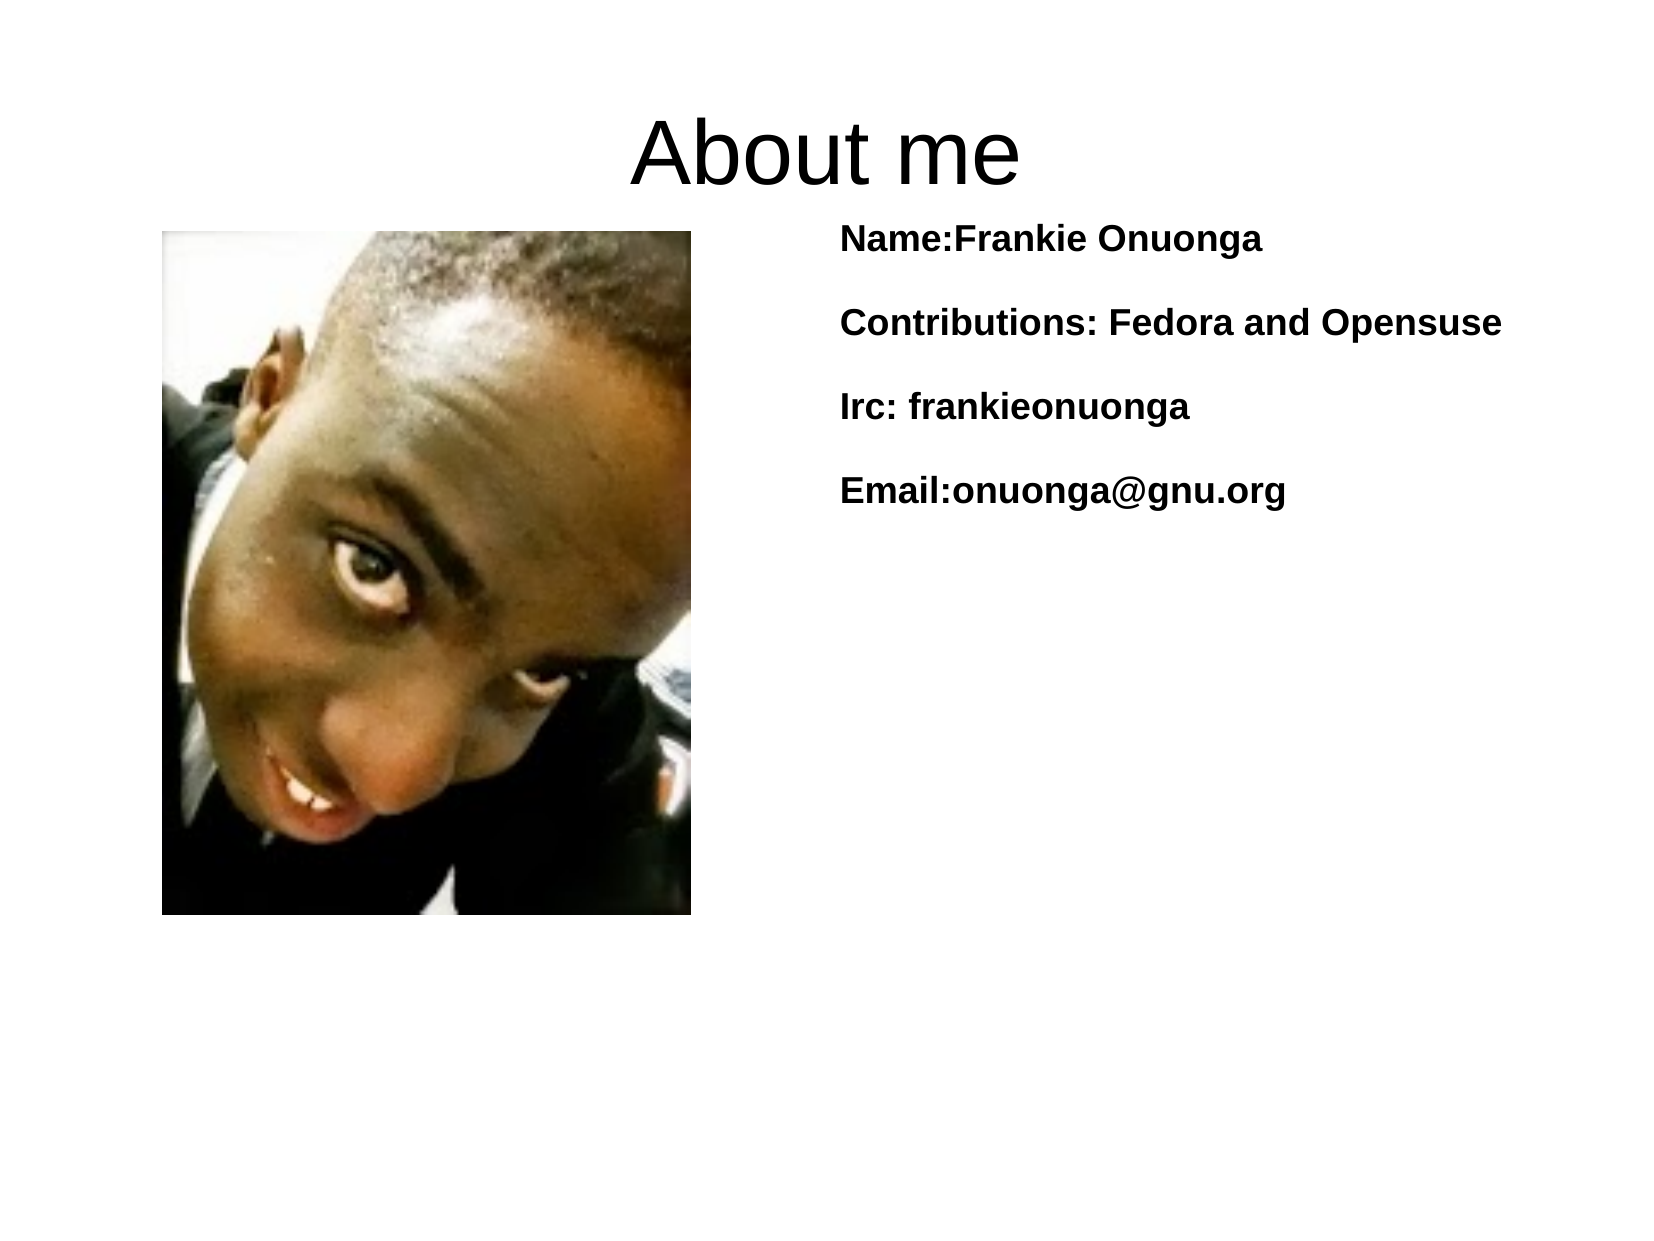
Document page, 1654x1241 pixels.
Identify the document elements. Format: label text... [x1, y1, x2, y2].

title About me [82, 49, 1571, 257]
text_box Name:Frankie Onuonga Contributions: Fedora and Opensuse Irc: frankieonuonga Email:onuonga@gnu.org [825, 210, 1634, 871]
picture [162, 231, 691, 916]
